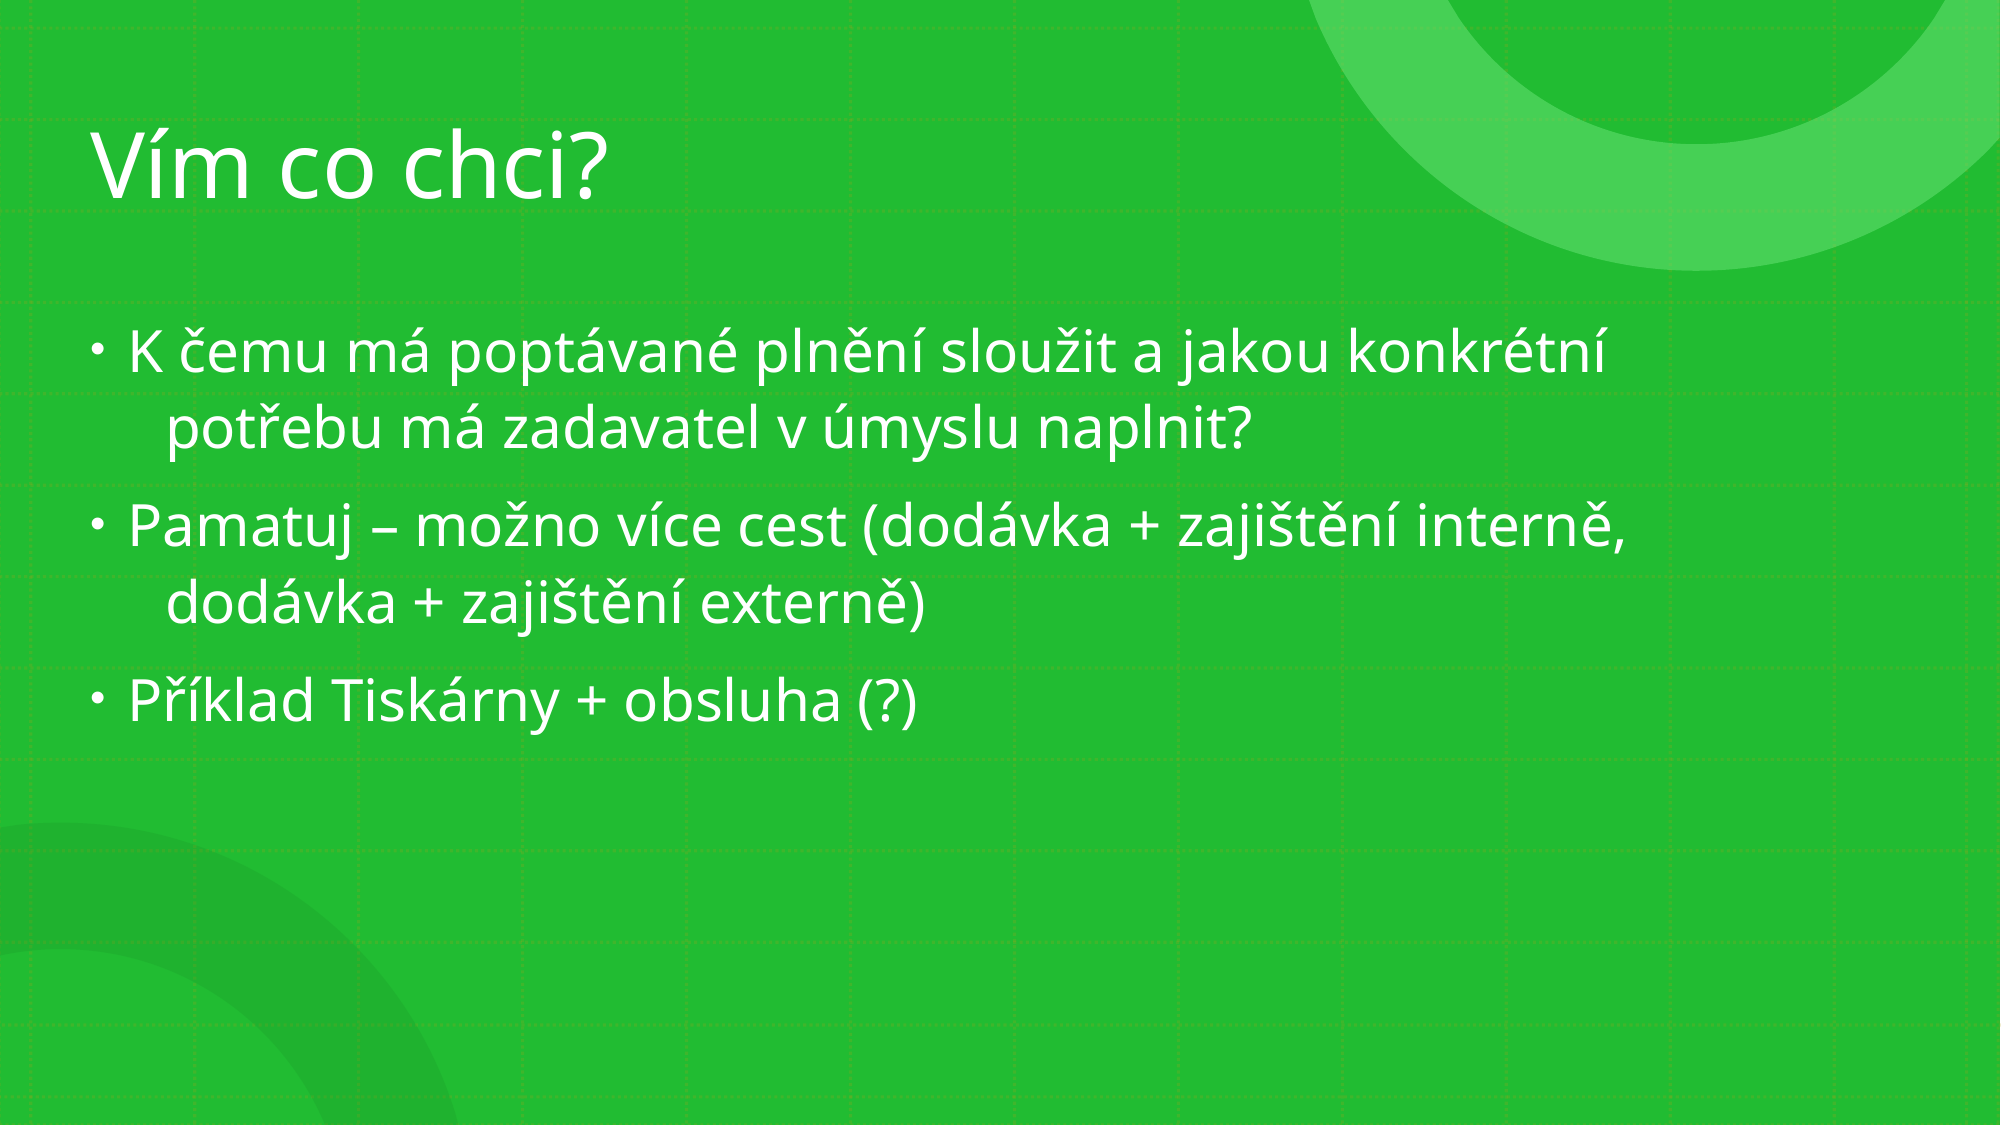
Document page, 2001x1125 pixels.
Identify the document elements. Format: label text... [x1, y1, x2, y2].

list K čemu má poptávané plnění sloužit a jakou konkrétní potřebu má zadavatel v úmyslu naplnit? Pamatuj – možno více cest (dodávka + zajištění interně, dodávka + zajištění externě) Příklad Tiskárny + obsluha (?) [75, 299, 1835, 1014]
title Vím co chci? [75, 59, 1835, 278]
